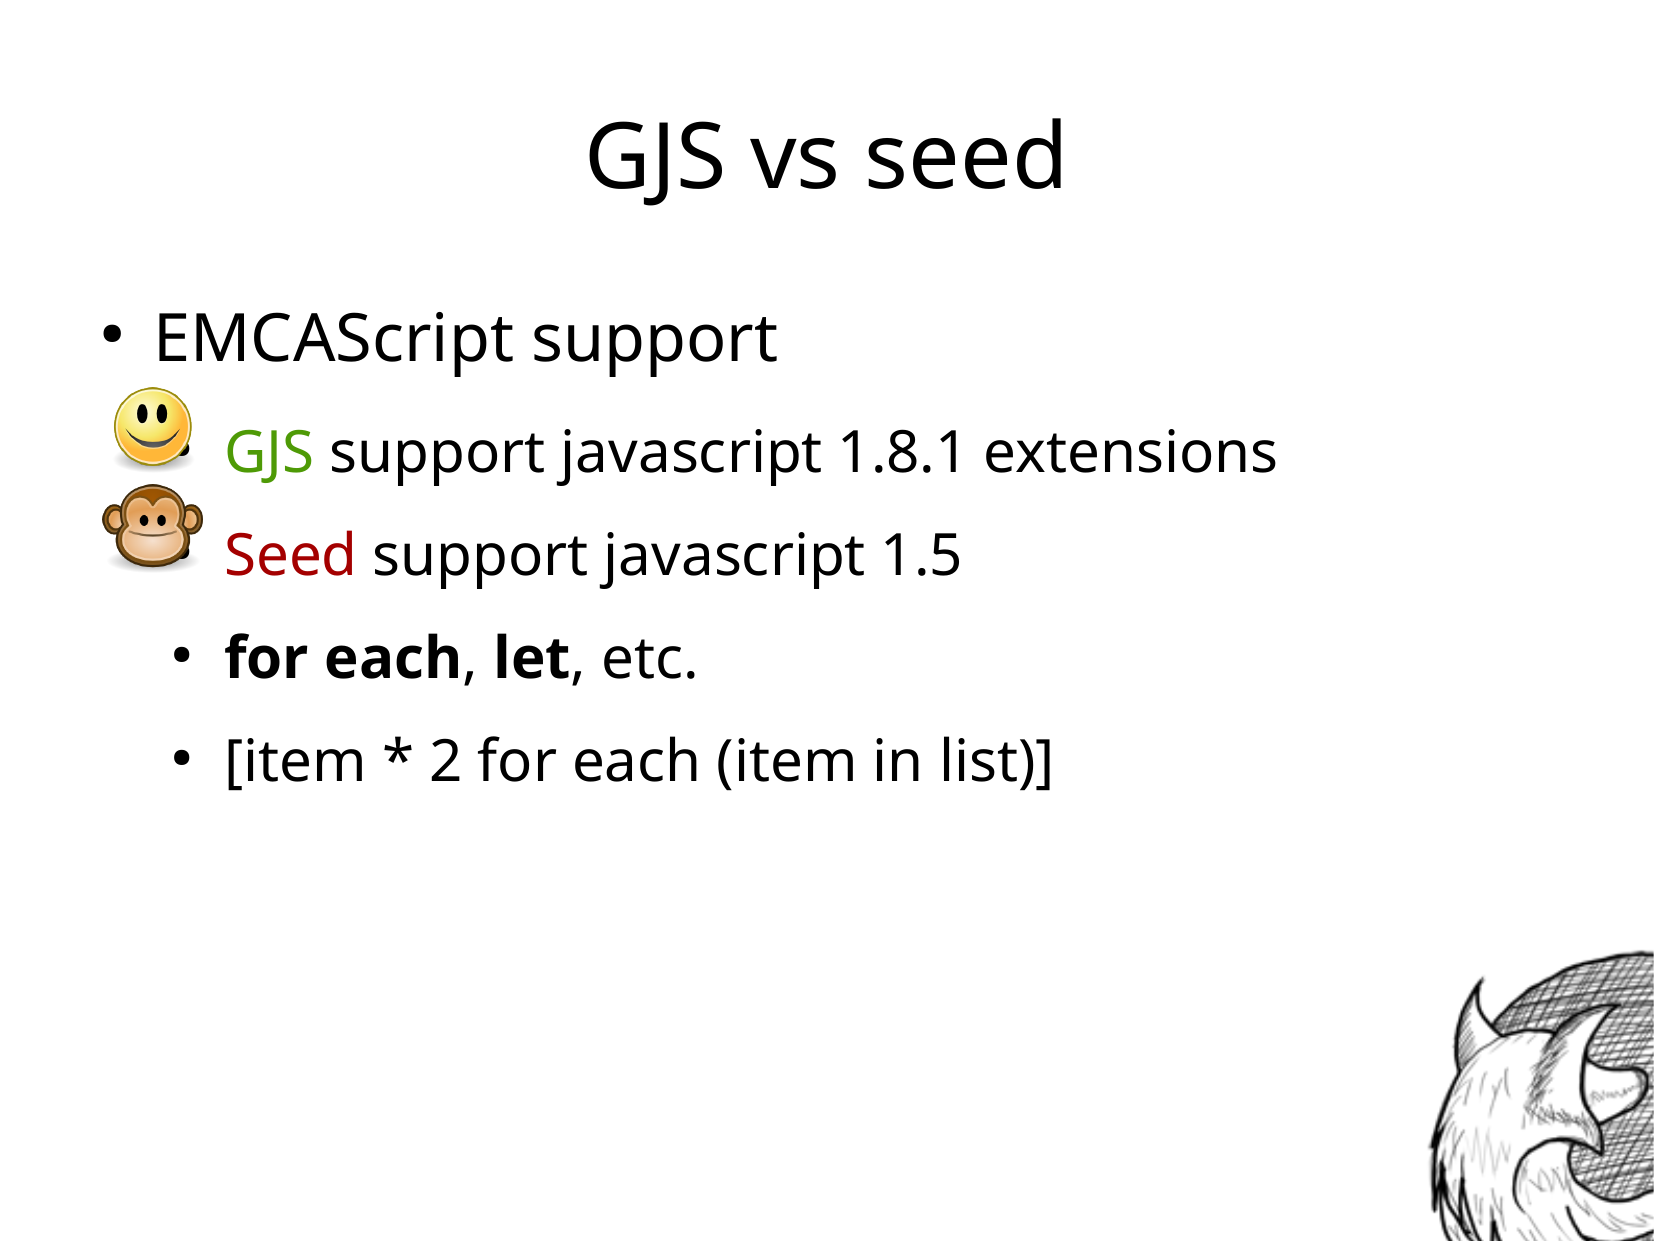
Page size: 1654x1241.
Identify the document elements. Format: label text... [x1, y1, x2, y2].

title GJS vs seed [82, 49, 1571, 257]
picture [1386, 915, 1654, 1241]
picture [112, 387, 195, 473]
list EMCAScript support GJS support javascript 1.8.1 extensions Seed support javascript 1.5 for each, let, etc. [item * 2 for each (item in list)] [82, 290, 1571, 1109]
picture [102, 484, 203, 573]
